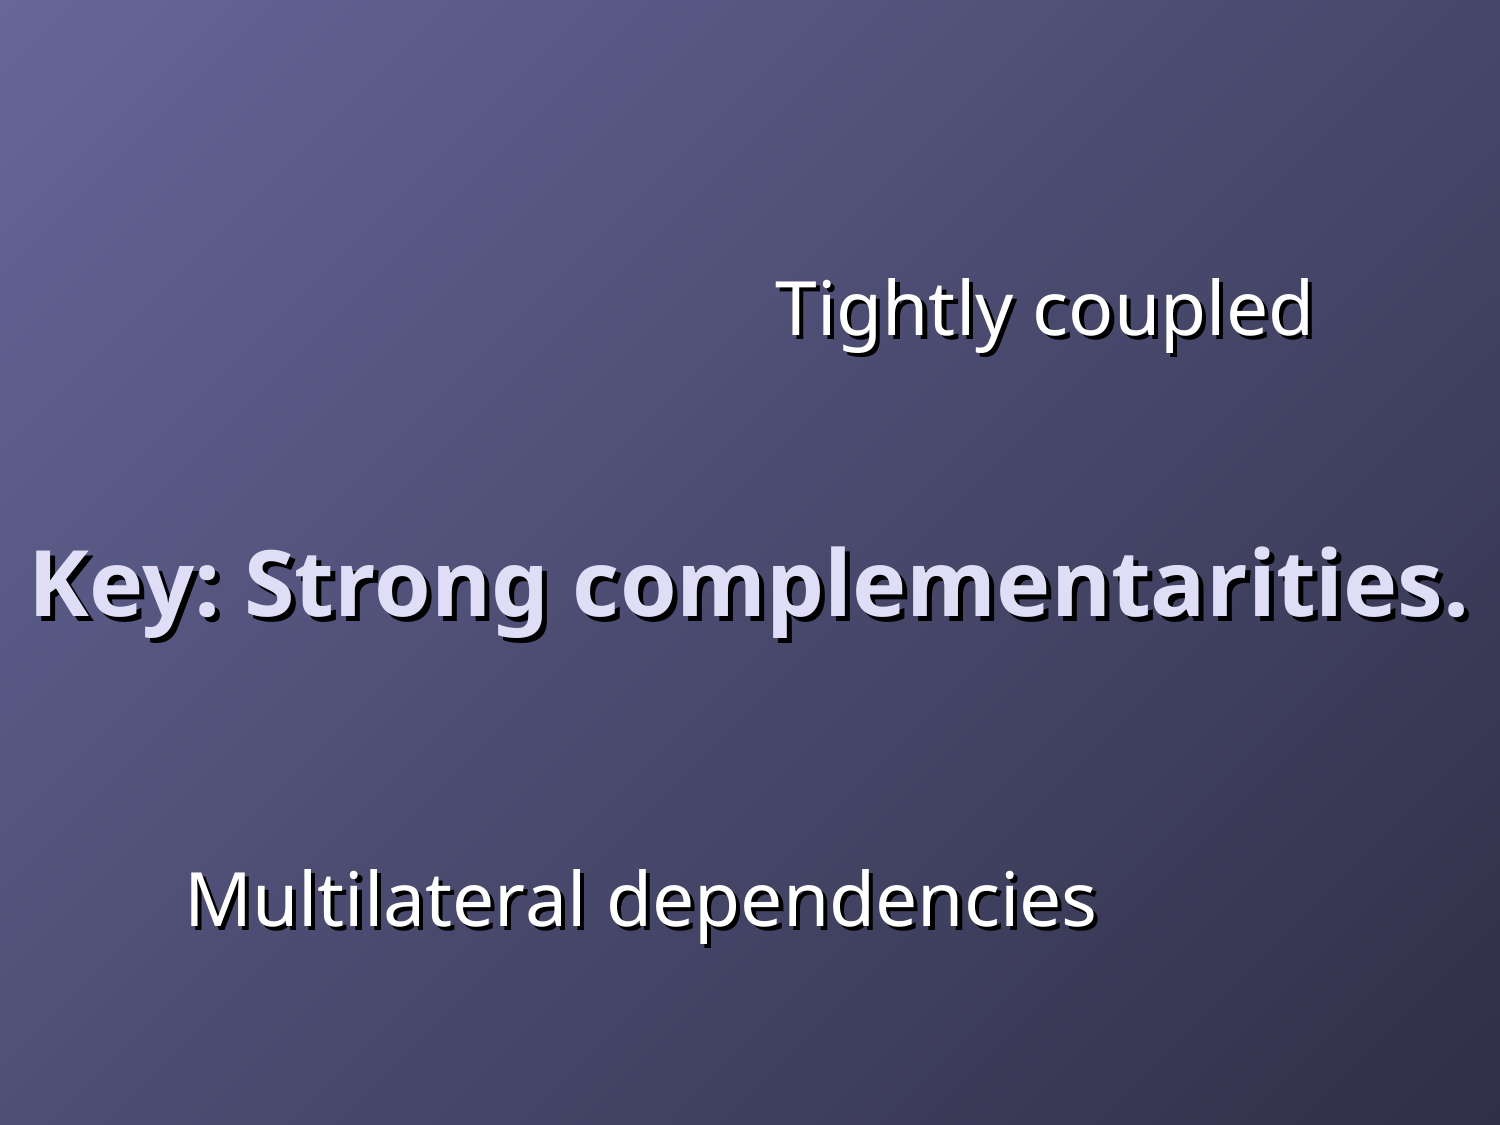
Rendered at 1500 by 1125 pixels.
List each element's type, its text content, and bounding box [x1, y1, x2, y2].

title Key: Strong complementarities. [0, 487, 1500, 676]
text_box Tightly coupled [760, 262, 1330, 359]
text_box Multilateral dependencies [169, 853, 1113, 951]
